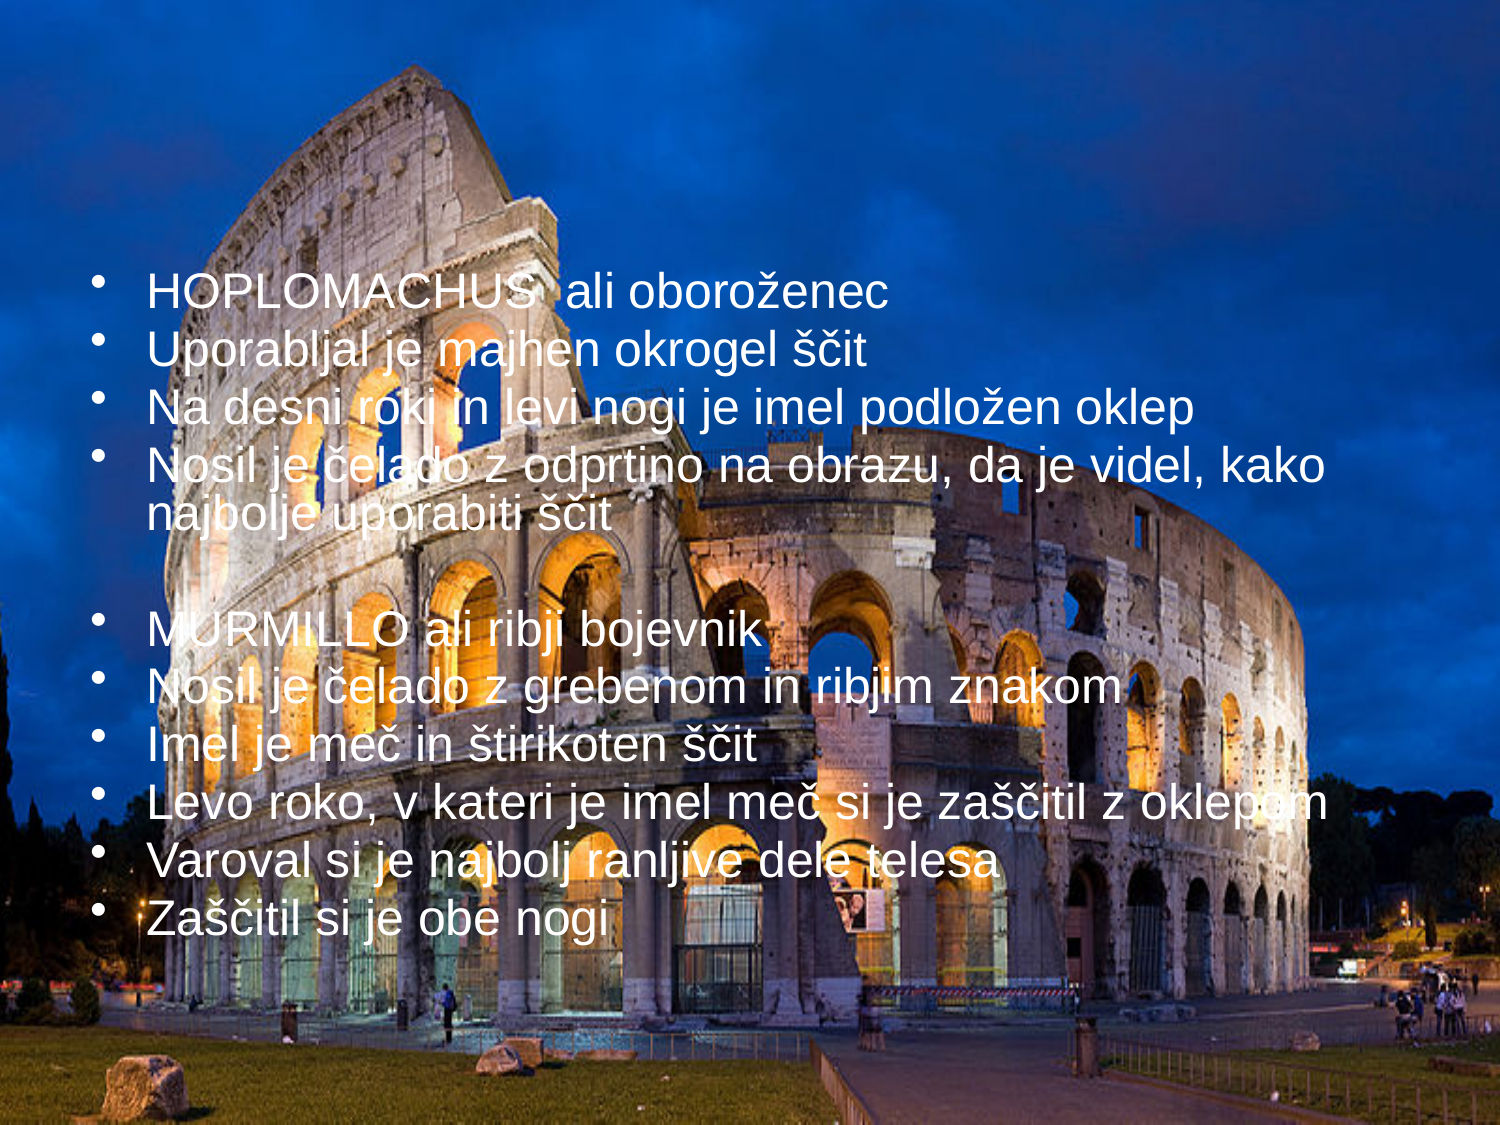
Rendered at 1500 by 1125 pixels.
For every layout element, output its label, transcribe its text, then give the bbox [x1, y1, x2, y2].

picture [0, 0, 1500, 1125]
list HOPLOMACHUS ali oboroženec Uporabljal je majhen okrogel ščit Na desni roki in levi nogi je imel podložen oklep Nosil je čelado z odprtino na obrazu, da je videl, kako najbolje uporabiti ščit MURMILLO ali ribji bojevnik Nosil je čelado z grebenom in ribjim znakom Imel je meč in štirikoten ščit Levo roko, v kateri je imel meč si je zaščitil z oklepom Varoval si je najbolj ranljive dele telesa Zaščitil si je obe nogi [75, 262, 1425, 1005]
